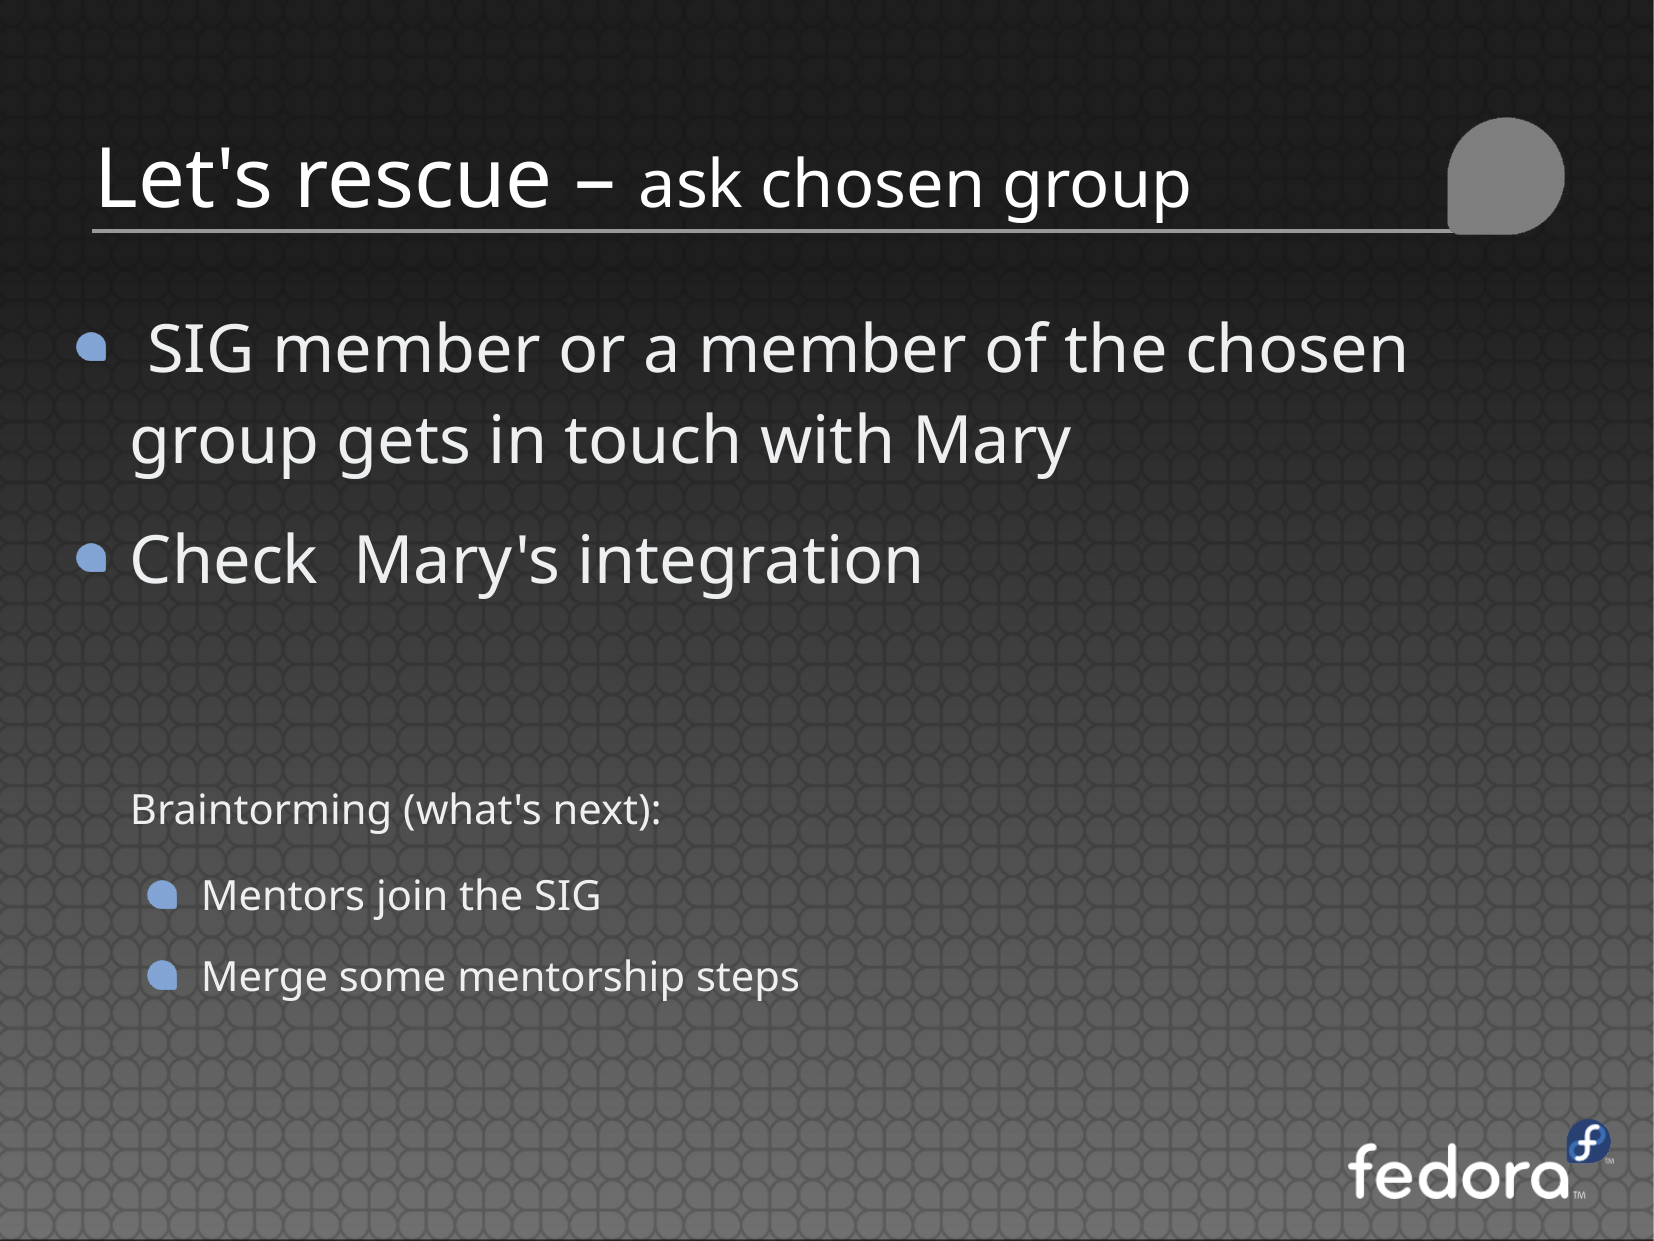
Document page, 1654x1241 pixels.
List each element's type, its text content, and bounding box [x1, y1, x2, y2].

list SIG member or a member of the chosen group gets in touch with Mary Check Mary's integration [59, 301, 1548, 642]
picture [0, 0, 1654, 1241]
title Let's rescue – ask chosen group [94, 100, 1426, 251]
list Braintorming (what's next): Mentors join the SIG Merge some mentorship steps [59, 779, 1548, 1111]
